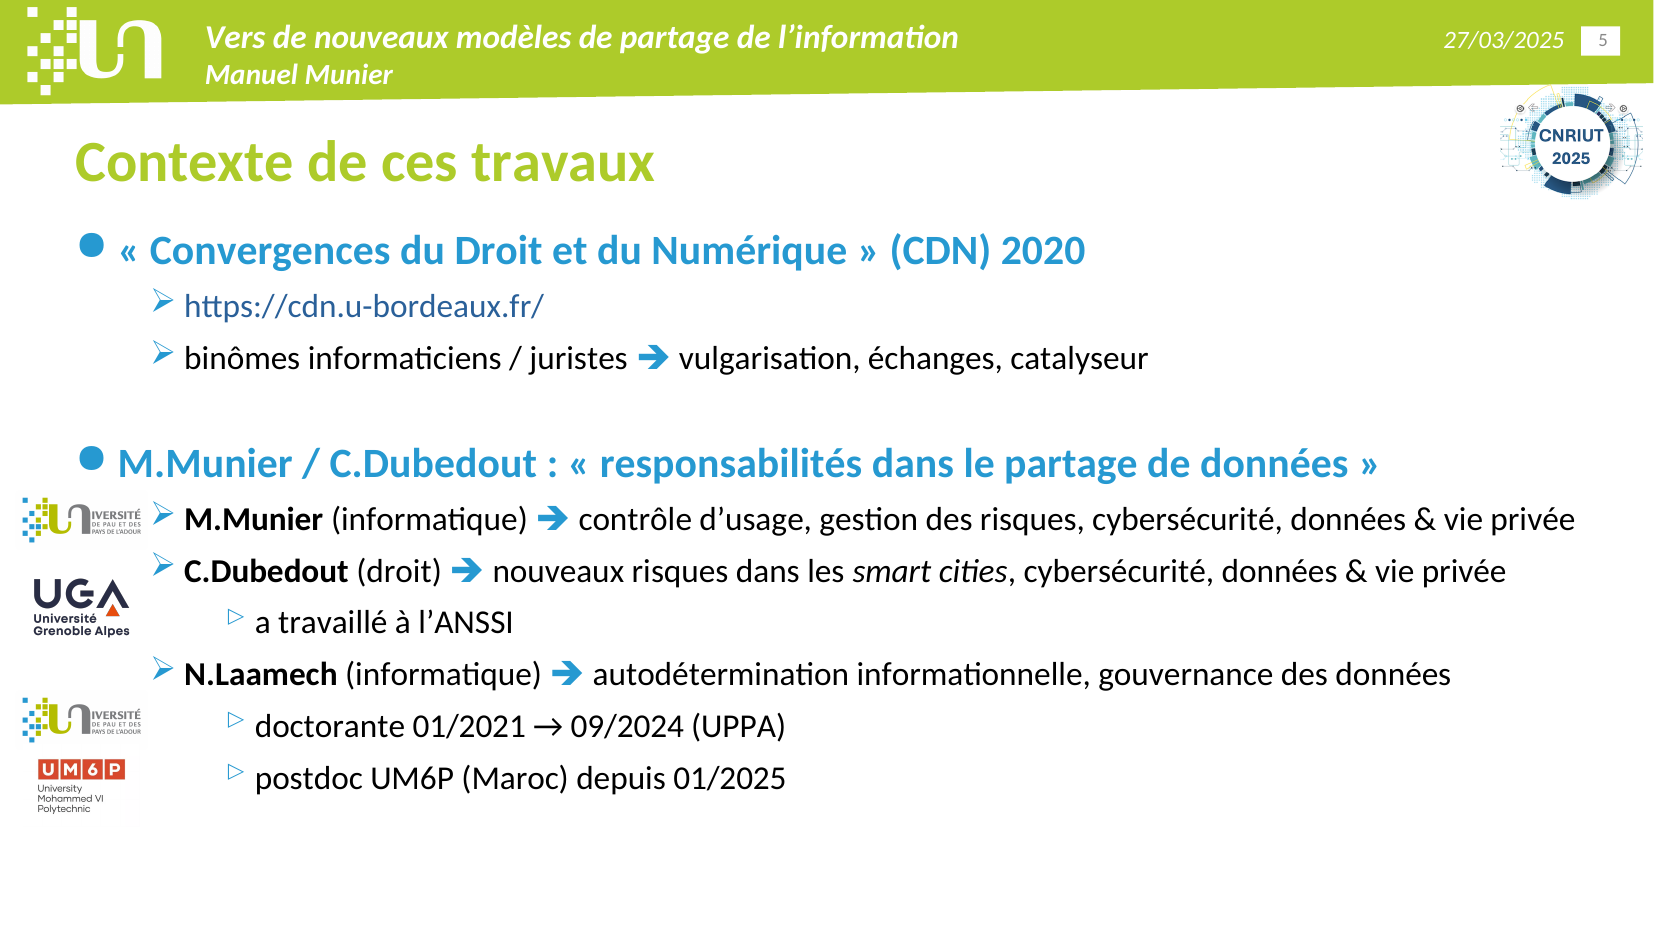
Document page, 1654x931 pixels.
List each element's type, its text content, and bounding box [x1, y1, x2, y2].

text_box Vers de nouveaux modèles de partage de l’information Manuel Munier [190, 7, 1187, 99]
picture [33, 578, 130, 638]
text_box <numéro> [1236, 14, 1623, 65]
picture [15, 690, 148, 827]
picture [15, 490, 148, 550]
picture [1500, 84, 1643, 201]
text_box [0, 0, 1654, 105]
picture [20, 0, 167, 101]
text_box 27/03/2025 [1175, 16, 1580, 62]
text_box Contexte de ces travaux « Convergences du Droit et du Numérique » (CDN) 2020 https://cdn.u-bordeaux.fr/ binômes informaticiens / juristes ➔ vulgarisation, échanges, catalyseur M.Munier / C.Dubedout : « responsabilités dans le partage de données » M.Munier (informatique) ➔ contrôle d’usage, gestion des risques, cybersécurité, données & vie privée C.Dubedout (droit) ➔ nouveaux risques dans les smart cities, cybersécurité, données & vie privée a travaillé à l’ANSSI N.Laamech (informatique) ➔ autodétermination informationnelle, gouvernance des données doctorante 01/2021 → 09/2024 (UPPA) postdoc UM6P (Maroc) depuis 01/2025 [60, 115, 1602, 804]
